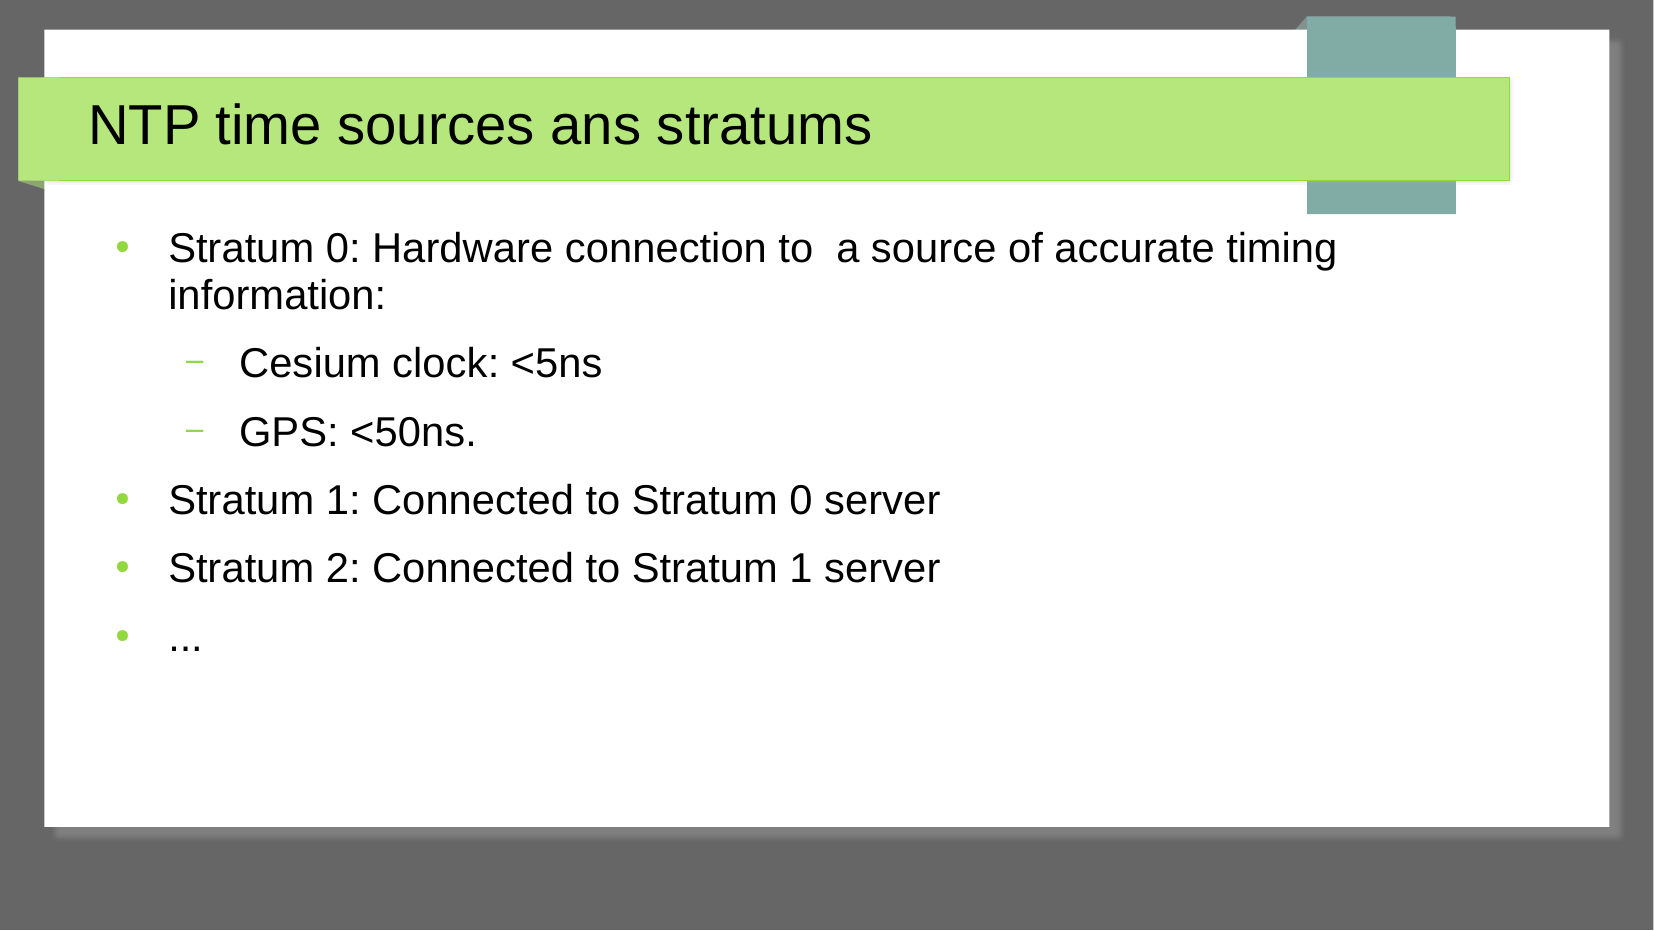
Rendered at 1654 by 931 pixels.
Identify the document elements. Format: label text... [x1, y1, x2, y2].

text_box Stratum 0: Hardware connection to a source of accurate timing information: Cesium clock: <5ns GPS: <50ns. Stratum 1: Connected to Stratum 0 server Stratum 2: Connected to Stratum 1 server ... [82, 217, 1571, 758]
title NTP time sources ans stratums [88, 73, 1506, 178]
